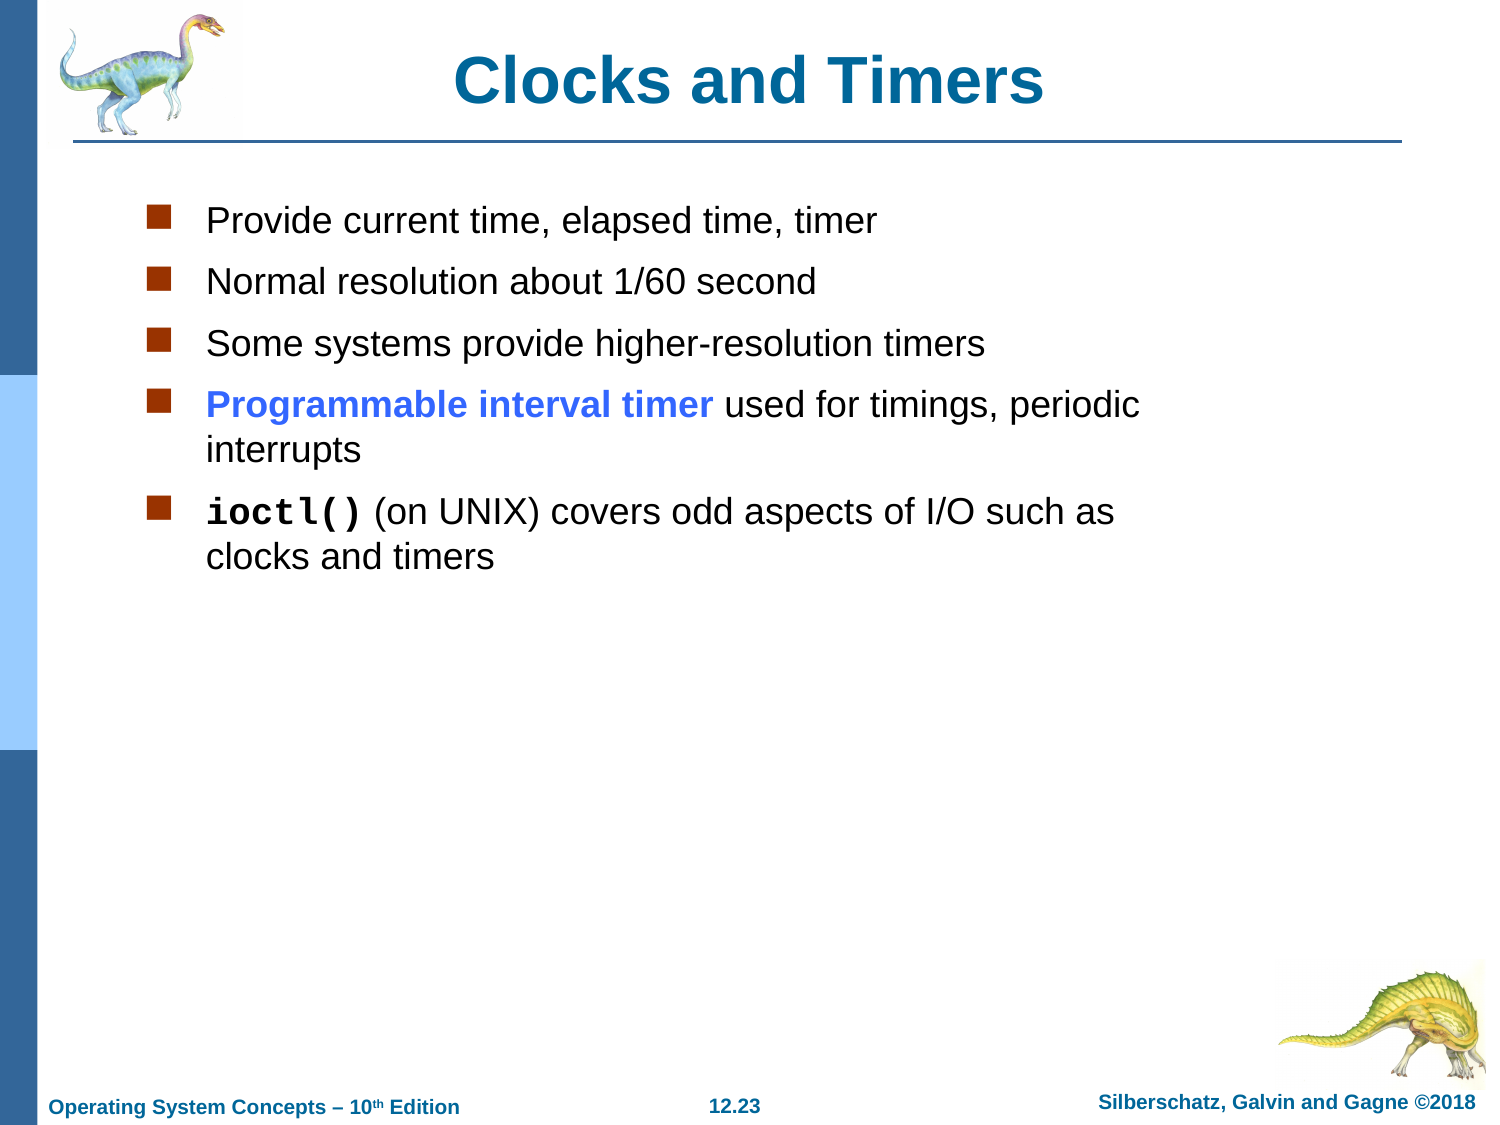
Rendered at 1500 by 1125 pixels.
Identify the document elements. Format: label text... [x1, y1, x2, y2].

picture [1415, 1094, 1423, 1099]
list Provide current time, elapsed time, timer Normal resolution about 1/60 second Some systems provide higher-resolution timers Programmable interval timer used for timings, periodic interrupts ioctl() (on UNIX) covers odd aspects of I/O such as clocks and timers [134, 188, 1209, 932]
title Clocks and Timers [75, 29, 1426, 125]
picture [1275, 959, 1486, 1090]
picture [46, 0, 243, 149]
